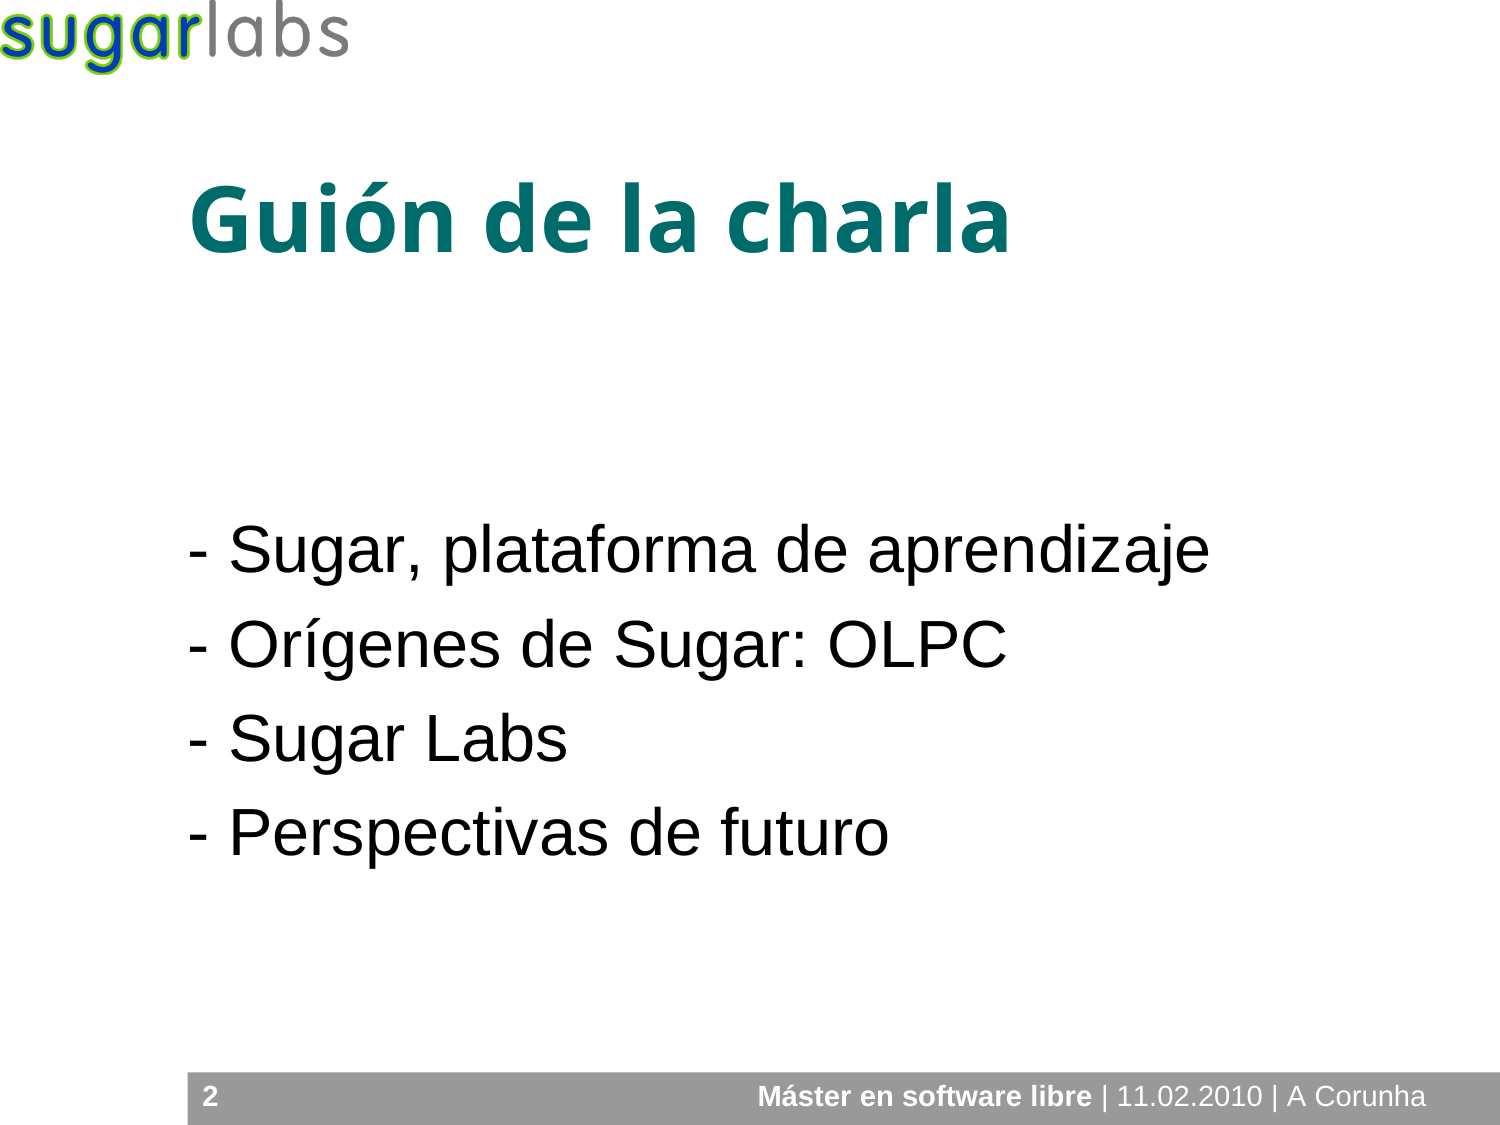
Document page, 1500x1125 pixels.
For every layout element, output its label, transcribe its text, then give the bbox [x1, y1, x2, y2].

title Guión de la charla [187, 75, 1500, 338]
subtitle - Sugar, plataforma de aprendizaje - Orígenes de Sugar: OLPC - Sugar Labs - Perspectivas de futuro [187, 510, 1425, 869]
picture [0, 0, 348, 75]
